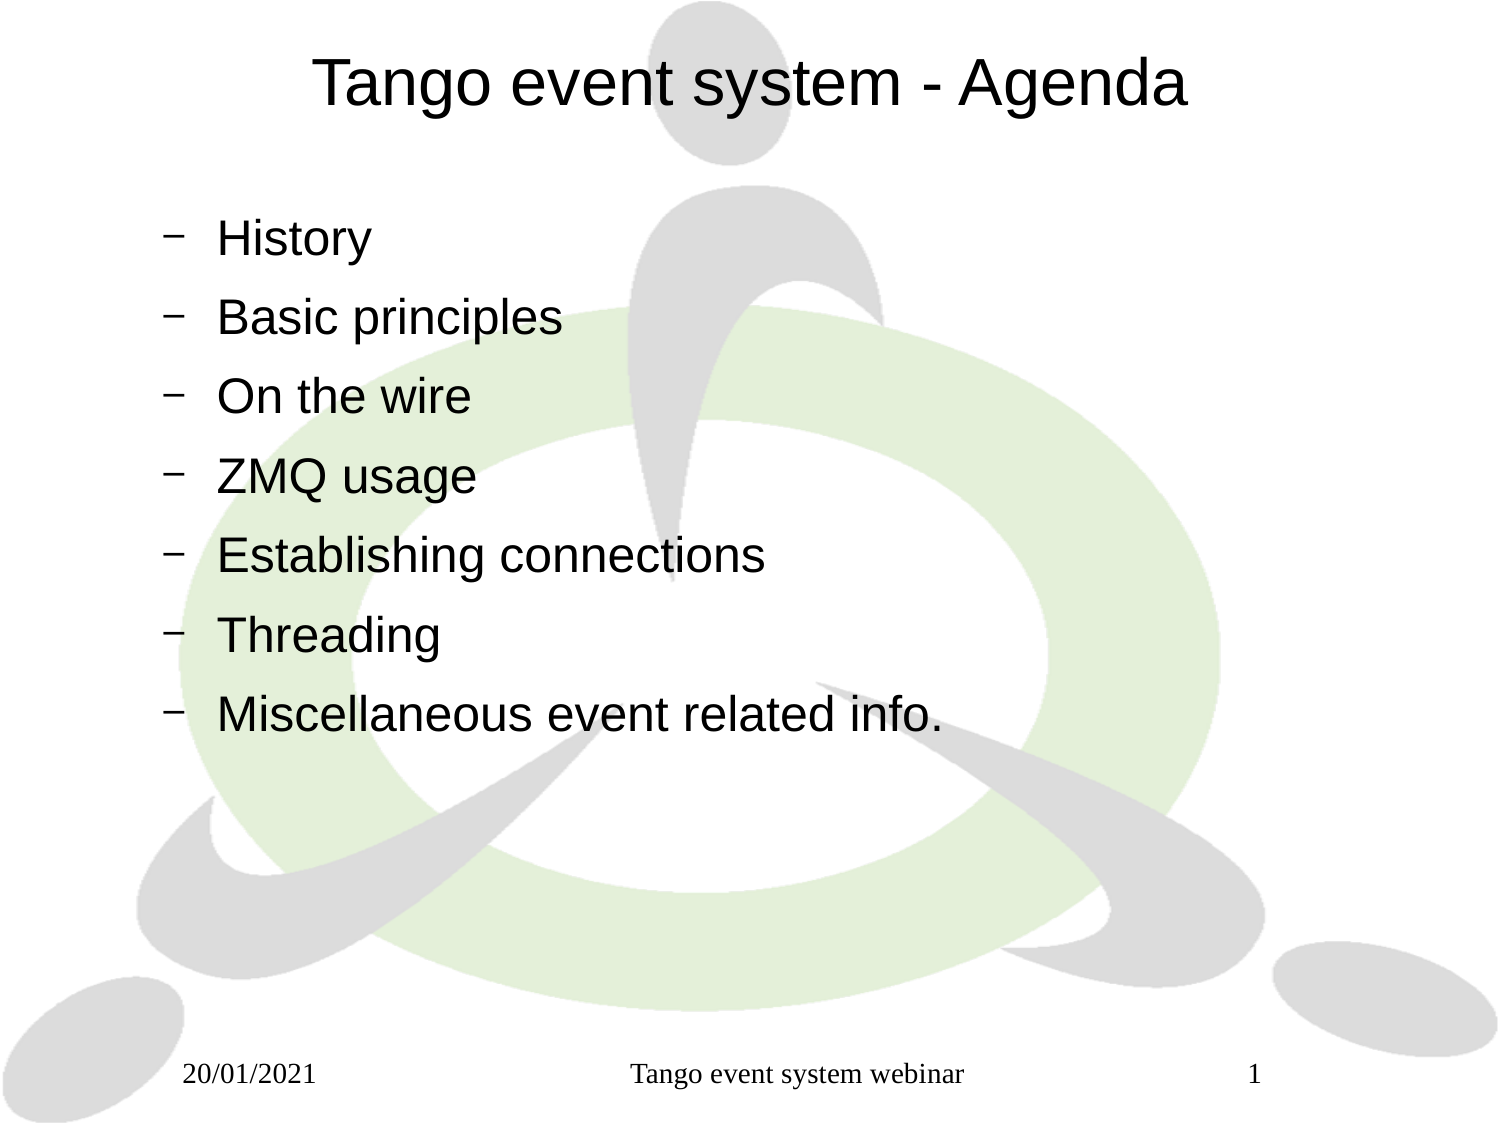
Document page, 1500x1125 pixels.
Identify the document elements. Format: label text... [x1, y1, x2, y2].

title Tango event system - Agenda [75, 29, 1426, 136]
list History Basic principles On the wire ZMQ usage Establishing connections Threading Miscellaneous event related info. [75, 210, 1425, 991]
picture [0, 0, 1500, 1125]
